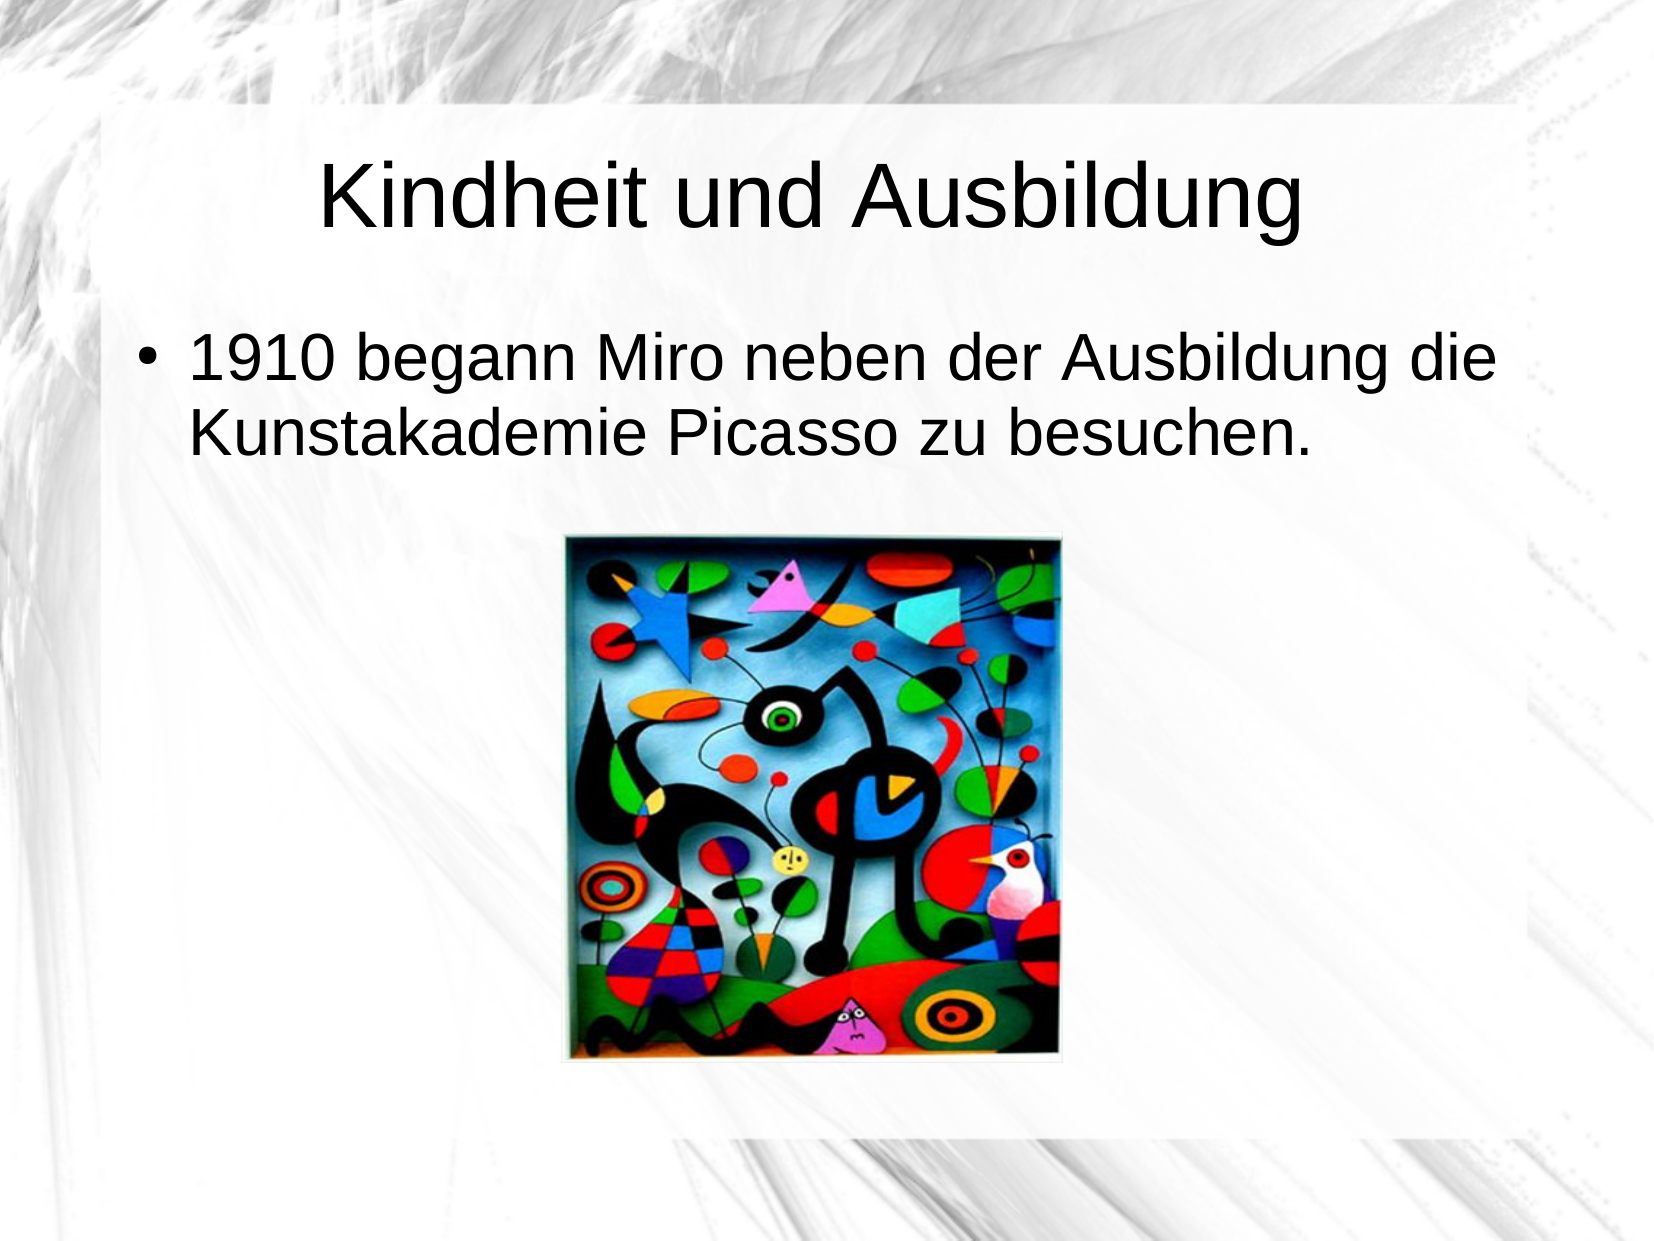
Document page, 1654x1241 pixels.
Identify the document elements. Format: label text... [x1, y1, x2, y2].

picture [0, 0, 1654, 1241]
title Kindheit und Ausbildung [118, 112, 1506, 281]
list 1910 begann Miro neben der Ausbildung die Kunstakademie Picasso zu besuchen. [118, 319, 1571, 618]
